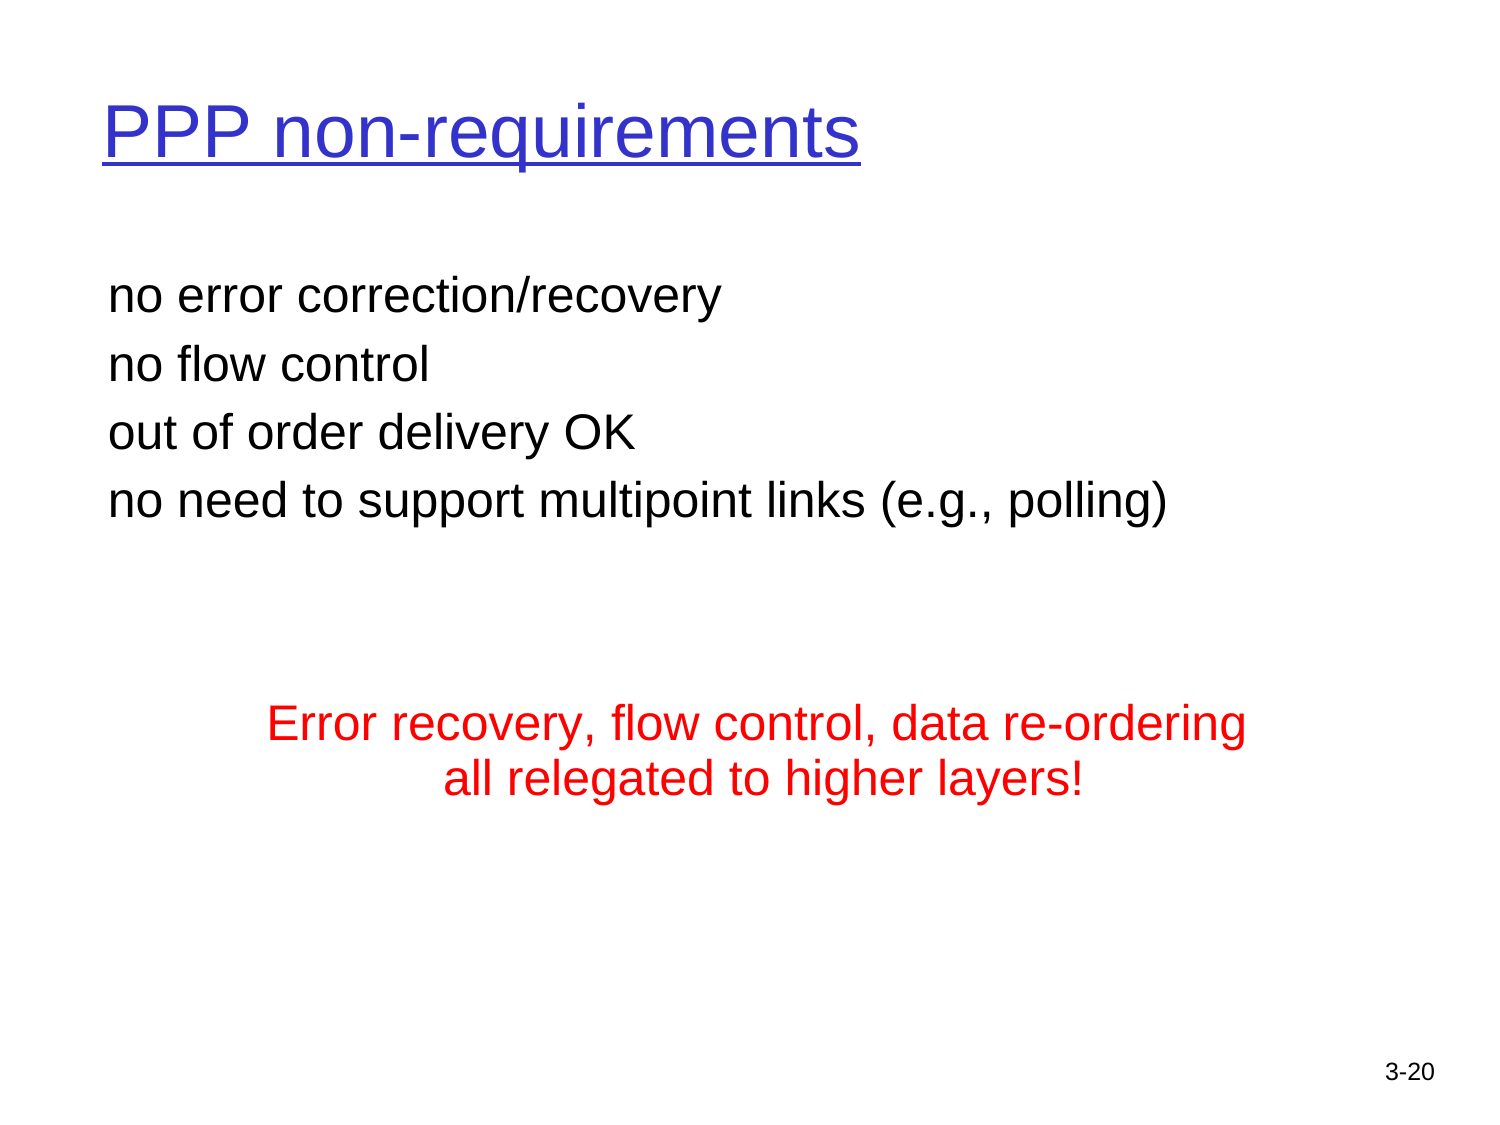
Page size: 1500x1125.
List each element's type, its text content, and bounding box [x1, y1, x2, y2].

title PPP non-requirements [87, 37, 1363, 225]
text_box Error recovery, flow control, data re-ordering all relegated to higher layers! [251, 687, 1277, 815]
list no error correction/recovery no flow control out of order delivery OK no need to support multipoint links (e.g., polling) [93, 260, 1369, 1066]
